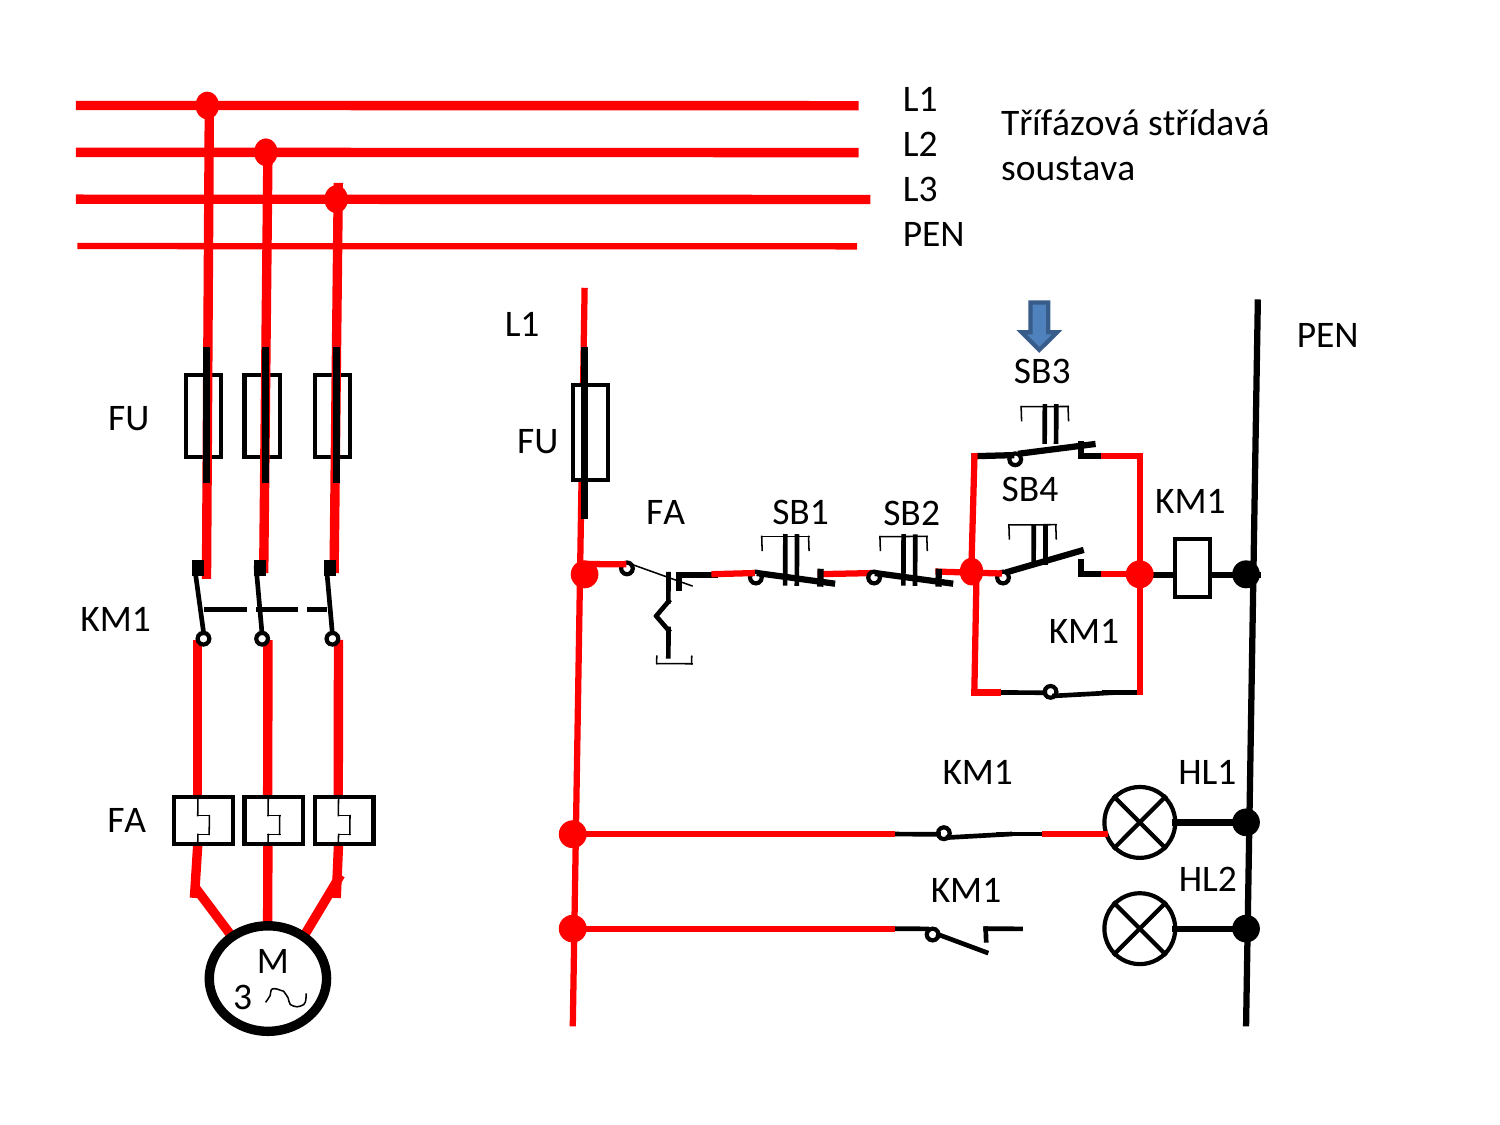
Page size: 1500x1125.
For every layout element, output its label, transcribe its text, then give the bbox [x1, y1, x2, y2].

text_box [868, 571, 880, 584]
text_box [588, 385, 609, 480]
text_box FU [93, 385, 165, 446]
text_box PEN [1282, 302, 1374, 364]
text_box [1234, 916, 1258, 941]
text_box [314, 374, 331, 457]
text_box SB3 [999, 337, 1086, 399]
text_box KM1 [1033, 597, 1135, 659]
text_box [750, 577, 762, 584]
text_box [256, 140, 276, 165]
text_box SB2 [868, 479, 956, 541]
text_box [997, 571, 1009, 584]
text_box [1234, 810, 1258, 835]
text_box [270, 374, 280, 457]
text_box [197, 93, 217, 118]
text_box [560, 822, 585, 847]
text_box [244, 796, 278, 844]
text_box [256, 562, 264, 575]
text_box KM1 [65, 586, 166, 647]
text_box [1021, 302, 1058, 350]
text_box FA [631, 479, 700, 541]
text_box [341, 374, 351, 457]
text_box [269, 796, 304, 844]
text_box FA [92, 786, 162, 848]
text_box HL1 [1163, 739, 1306, 801]
text_box [1174, 538, 1211, 598]
text_box [560, 916, 585, 941]
text_box [1104, 786, 1176, 858]
text_box [1234, 562, 1258, 587]
text_box [340, 796, 374, 844]
text_box [199, 796, 233, 844]
text_box KM1 [1143, 467, 1241, 529]
text_box HL2 [1164, 846, 1252, 907]
text_box [185, 374, 203, 457]
text_box [938, 827, 950, 840]
text_box [326, 187, 346, 211]
text_box [572, 562, 597, 587]
text_box KM1 [927, 739, 1028, 801]
text_box [197, 633, 210, 645]
text_box [212, 374, 222, 457]
text_box [174, 796, 208, 844]
text_box FU [502, 408, 574, 470]
text_box [1104, 893, 1176, 965]
text_box SB1 [757, 479, 845, 541]
text_box [209, 931, 242, 1007]
text_box SB4 [986, 456, 1074, 517]
text_box [621, 562, 633, 575]
text_box M [277, 955, 282, 964]
text_box [572, 385, 581, 480]
text_box [926, 928, 938, 941]
text_box [244, 374, 260, 457]
text_box [326, 633, 339, 645]
text_box [326, 562, 335, 575]
text_box [240, 937, 327, 1032]
text_box Třífázová střídavá soustava [986, 90, 1347, 196]
text_box M [242, 928, 304, 990]
text_box 3 [218, 964, 294, 1025]
text_box [1045, 685, 1057, 698]
text_box [256, 633, 268, 645]
text_box [1127, 562, 1152, 586]
text_box [1009, 453, 1022, 466]
text_box M [262, 955, 268, 964]
text_box [194, 562, 203, 575]
text_box [961, 560, 982, 584]
text_box [314, 796, 349, 844]
text_box L1 L2 L3 PEN [888, 66, 980, 262]
text_box L1 [490, 290, 573, 352]
text_box KM1 [916, 857, 1017, 919]
